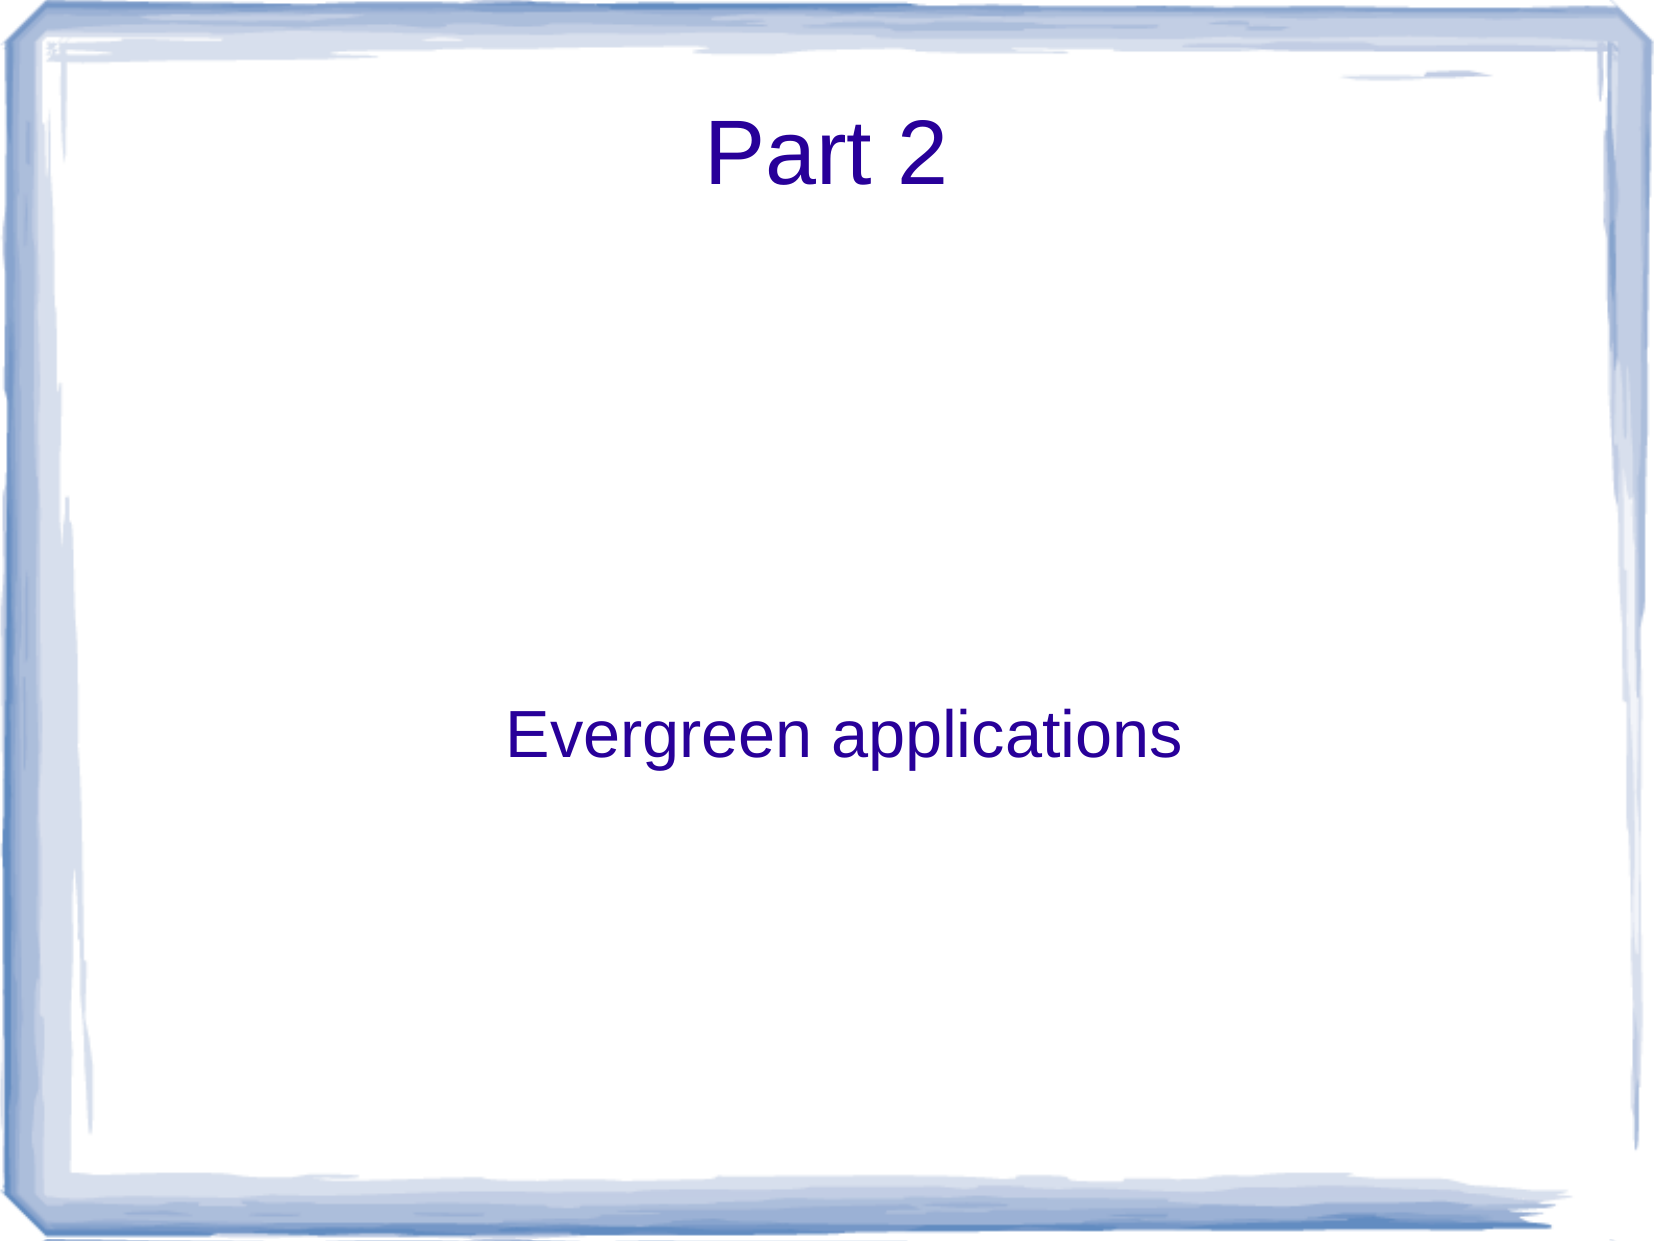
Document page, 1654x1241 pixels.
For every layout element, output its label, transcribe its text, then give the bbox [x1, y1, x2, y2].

subtitle Evergreen applications [118, 332, 1571, 1136]
title Part 2 [82, 49, 1571, 257]
picture [0, 0, 1654, 1241]
